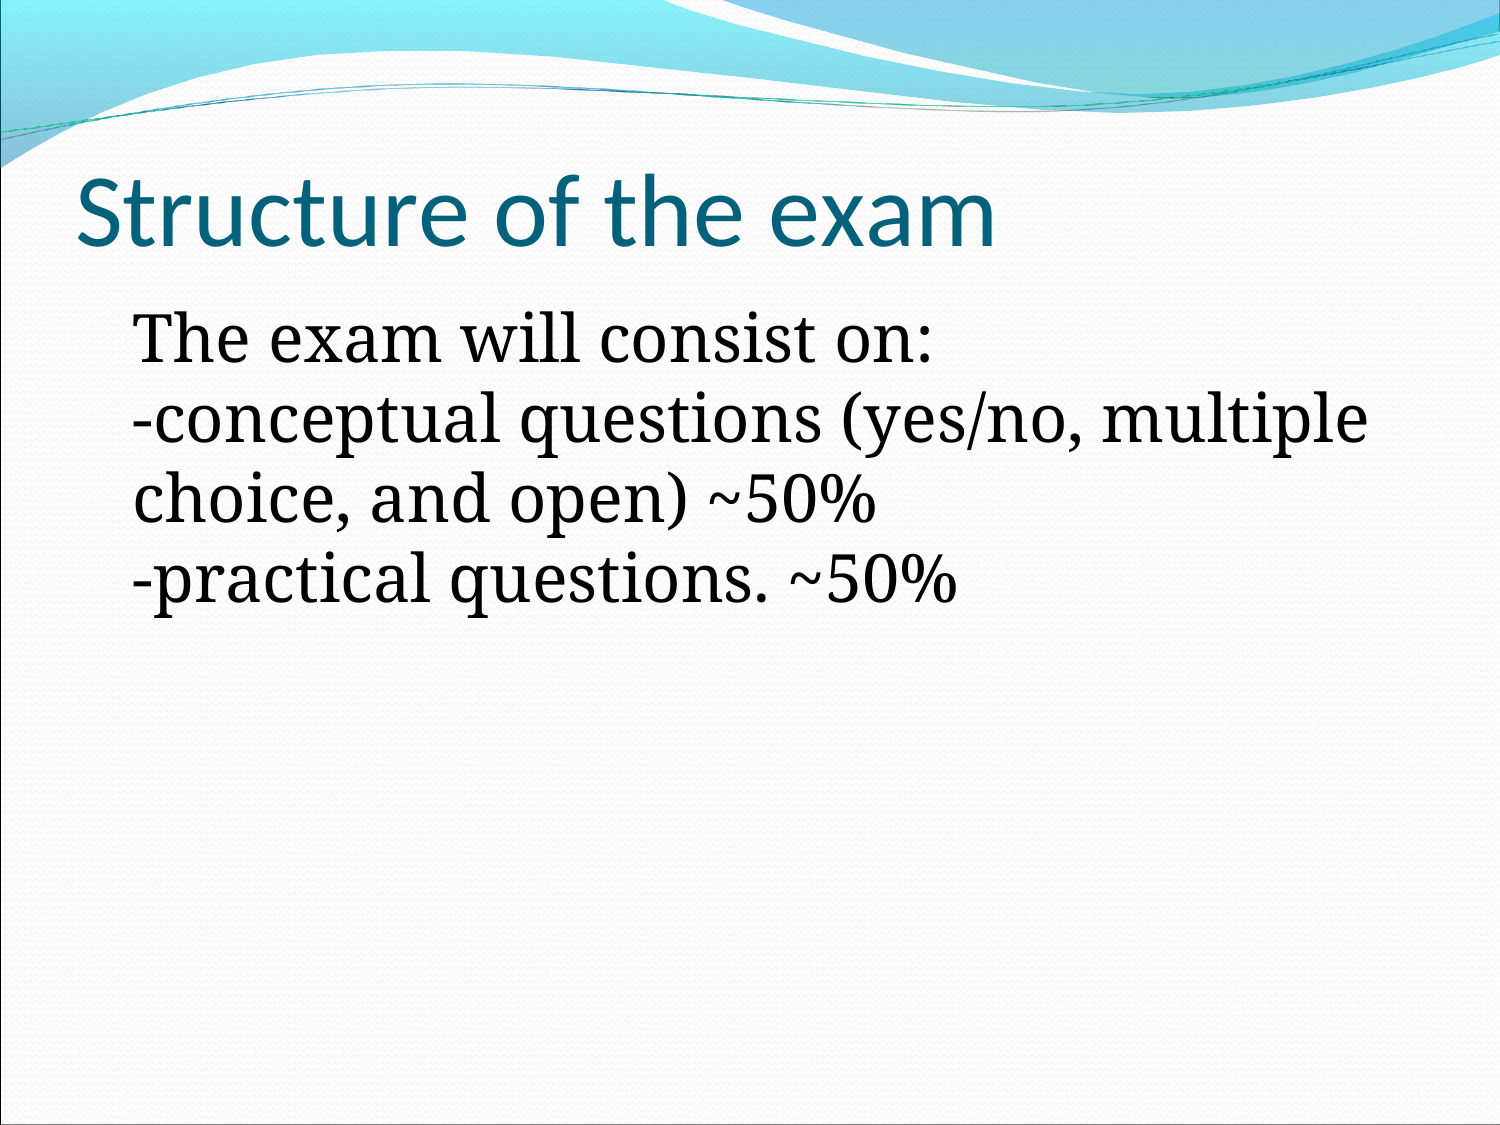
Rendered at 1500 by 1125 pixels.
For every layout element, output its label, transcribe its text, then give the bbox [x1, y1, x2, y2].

picture [0, 0, 1500, 1125]
text_box The exam will consist on: -conceptual questions (yes/no, multiple choice, and open) ~50% -practical questions. ~50% [117, 288, 1441, 783]
text_box Structure of the exam [75, 9, 1426, 268]
